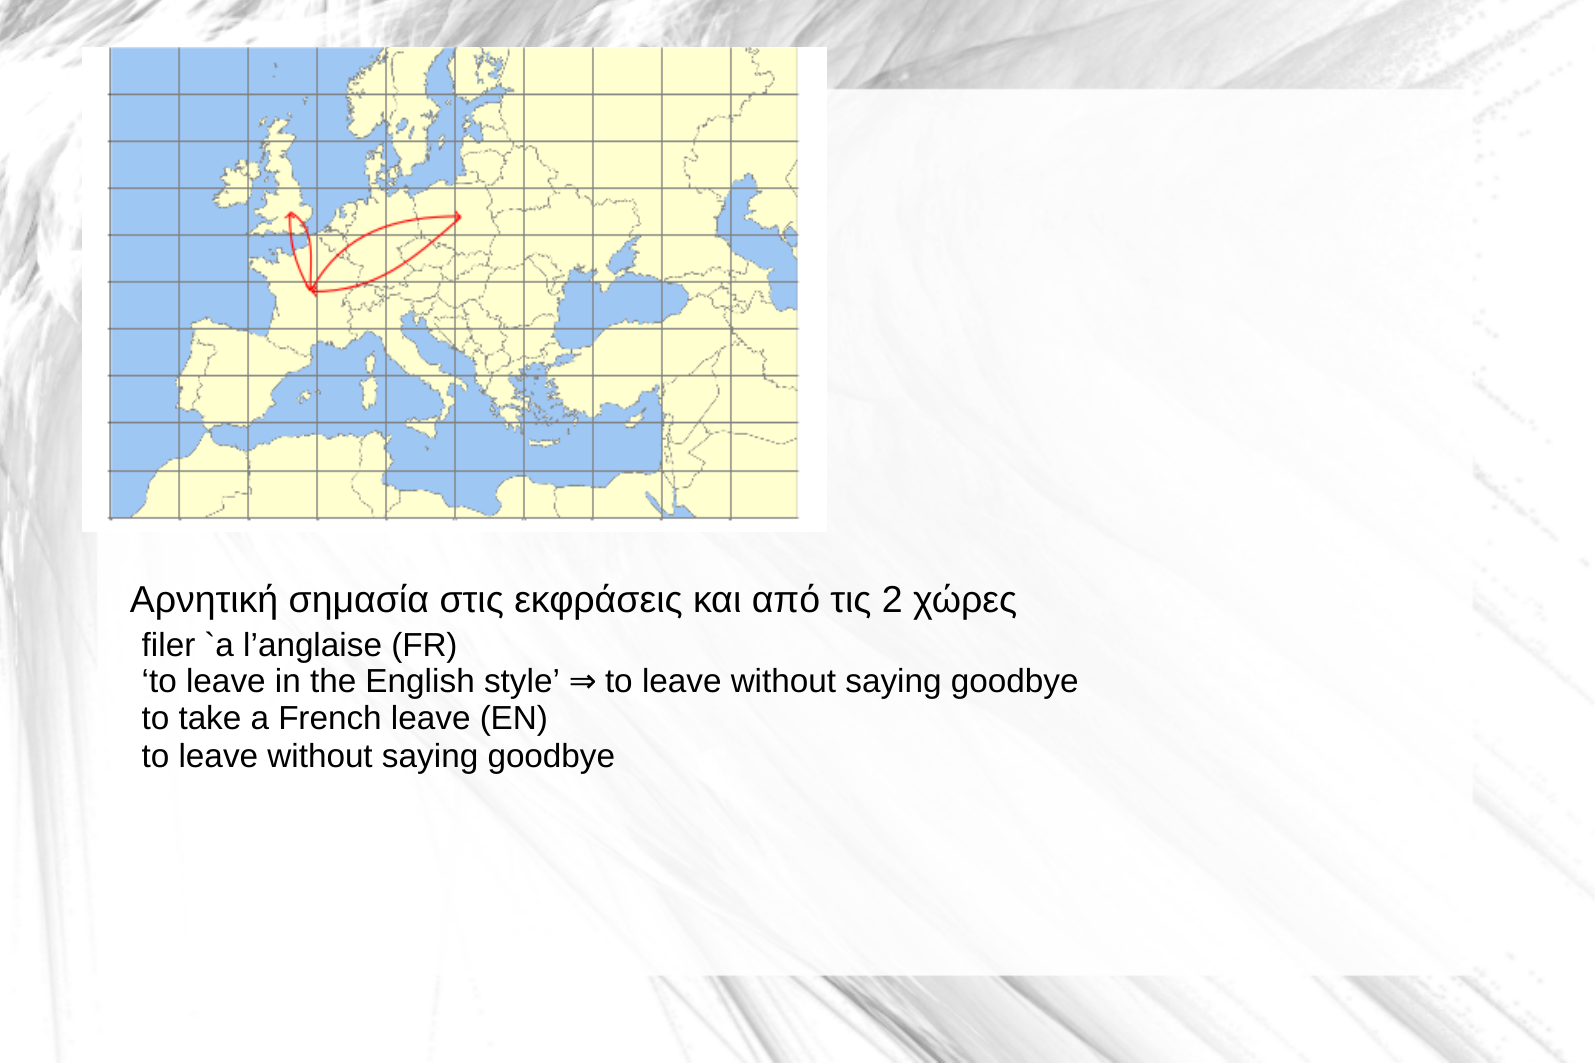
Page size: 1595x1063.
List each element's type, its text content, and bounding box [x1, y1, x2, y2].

text_box filer `a l’anglaise (FR) ‘to leave in the English style’ ⇒ to leave without saying goodbye to take a French leave (EN) to leave without saying goodbye [141, 625, 1549, 850]
text_box Αρνητική σημασία στις εκφράσεις και από τις 2 χώρες [129, 578, 1020, 621]
picture [82, 47, 827, 532]
